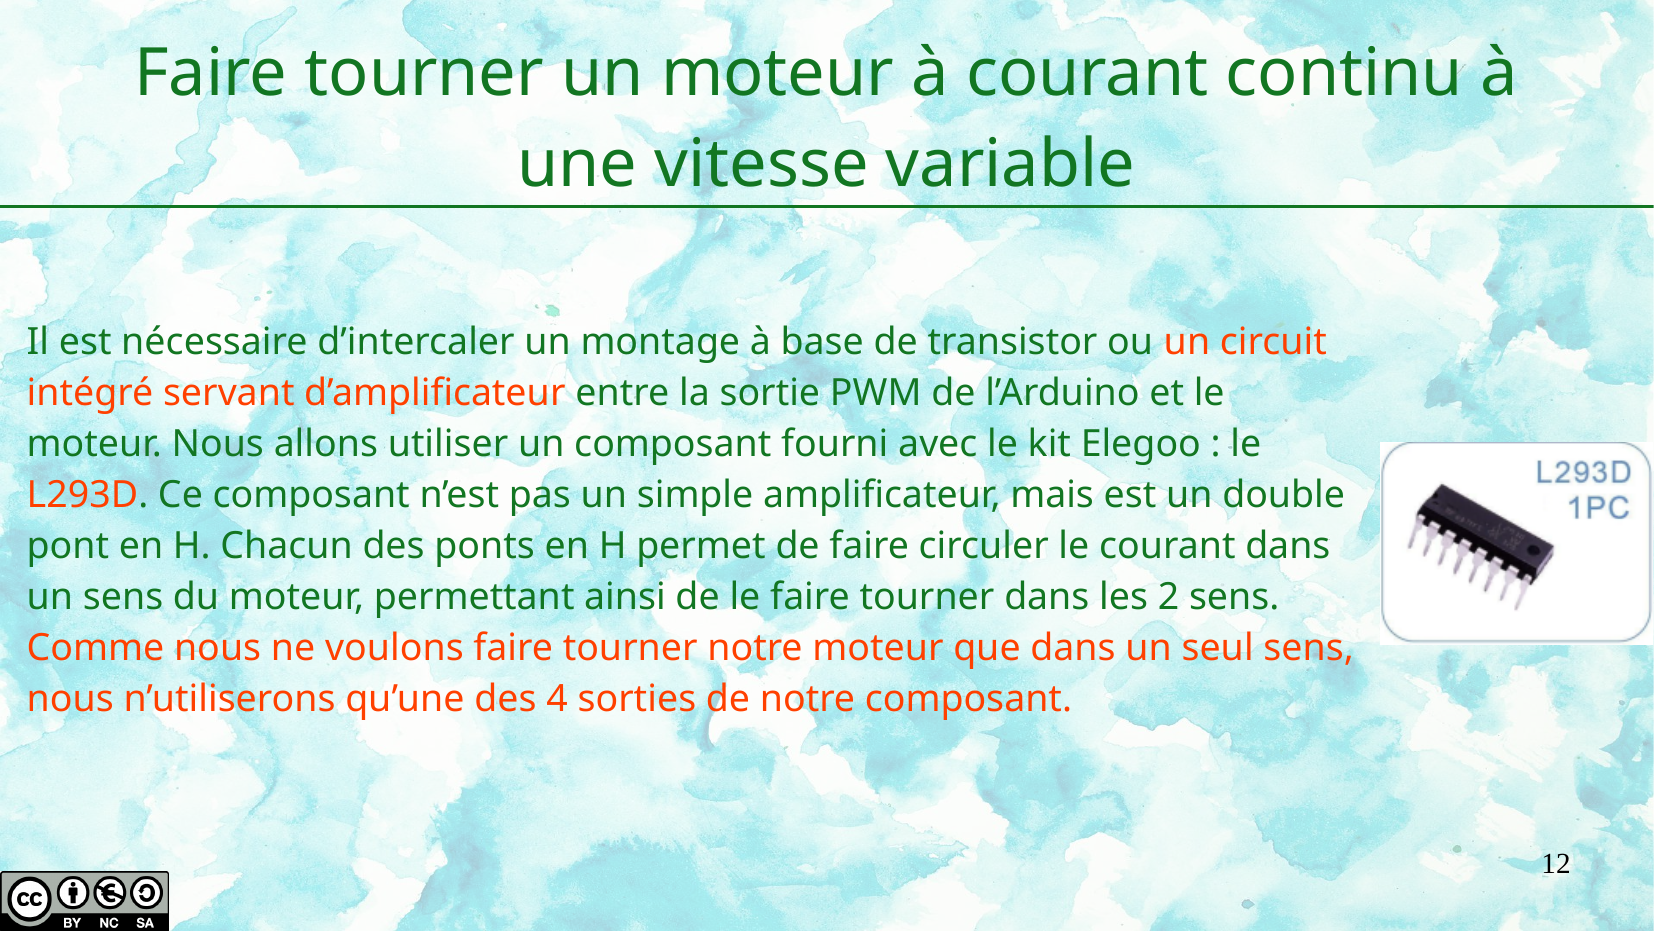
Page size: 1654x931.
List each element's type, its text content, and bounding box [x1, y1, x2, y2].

picture [1380, 442, 1654, 645]
text_box Il est nécessaire d’intercaler un montage à base de transistor ou un circuit intégré servant d’amplificateur entre la sortie PWM de l’Arduino et le moteur. Nous allons utiliser un composant fourni avec le kit Elegoo : le L293D. Ce composant n’est pas un simple amplificateur, mais est un double pont en H. Chacun des ponts en H permet de faire circuler le courant dans un sens du moteur, permettant ainsi de le faire tourner dans les 2 sens. Comme nous ne voulons faire tourner notre moteur que dans un seul sens, nous n’utiliserons qu’une des 4 sorties de notre composant. [11, 307, 1371, 782]
picture [0, 871, 169, 931]
title Faire tourner un moteur à courant continu à une vitesse variable [82, 23, 1571, 206]
